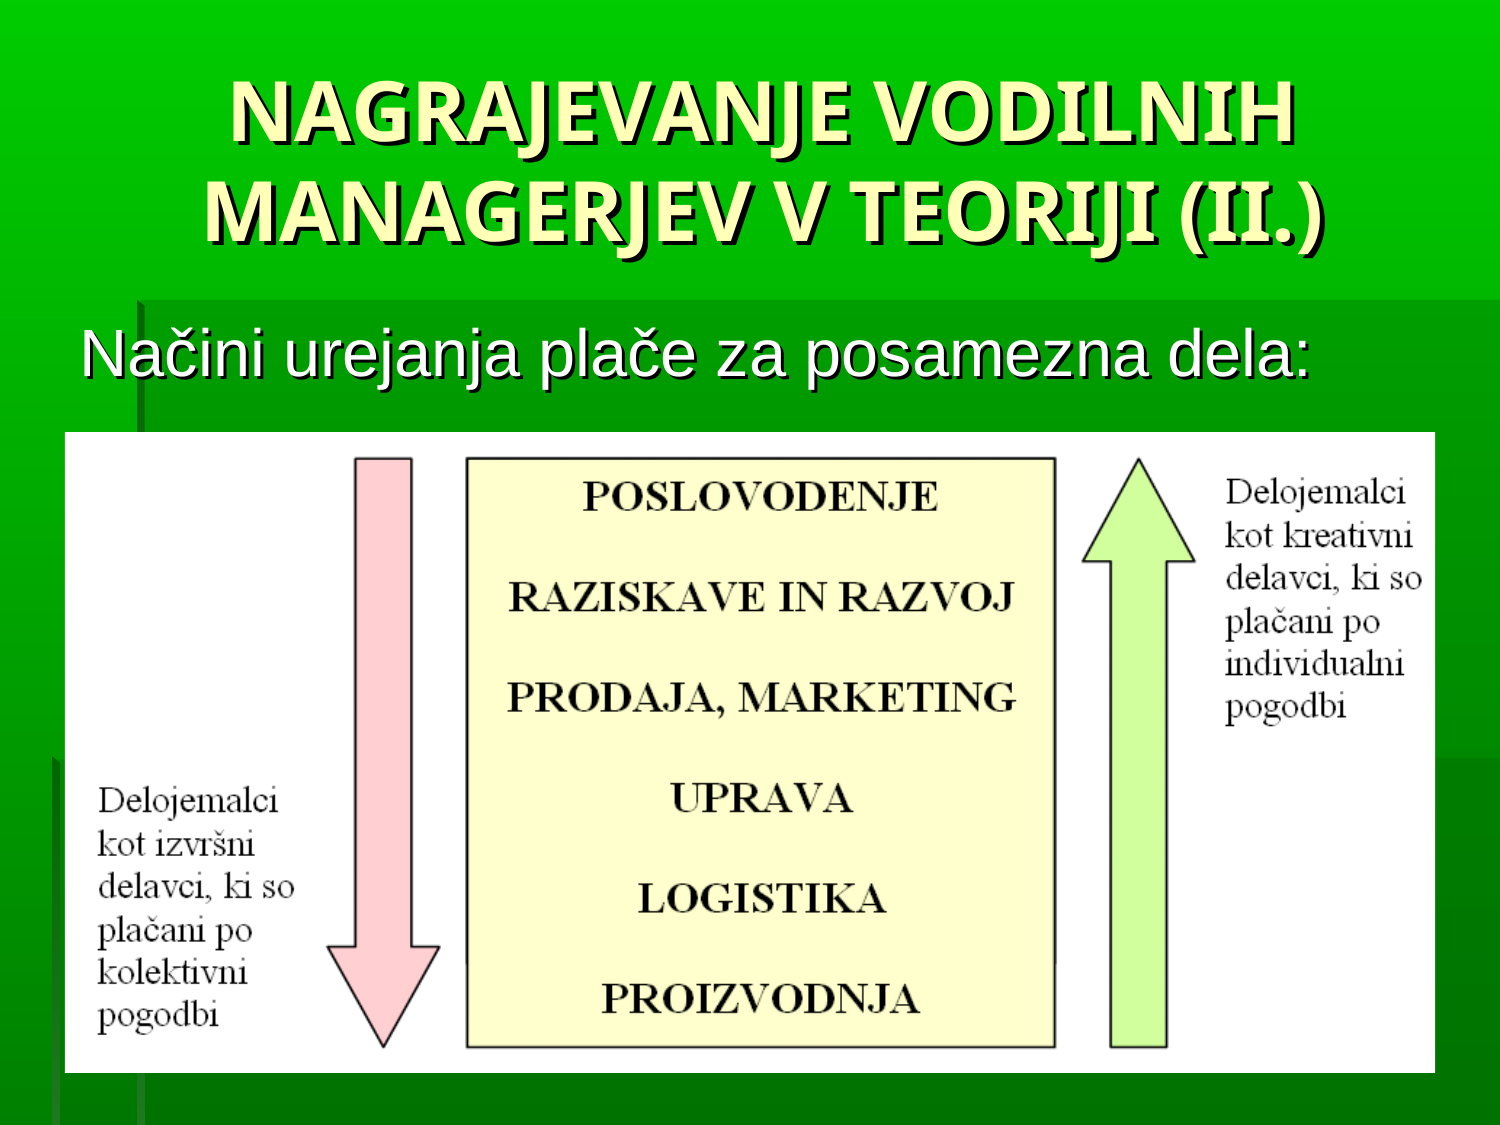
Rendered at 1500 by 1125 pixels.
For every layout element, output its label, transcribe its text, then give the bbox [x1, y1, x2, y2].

title NAGRAJEVANJE VODILNIH MANAGERJEV V TEORIJI (II.) [75, 40, 1451, 276]
picture [64, 432, 1436, 1073]
list Načini urejanja plače za posamezna dela: [64, 302, 1451, 1083]
